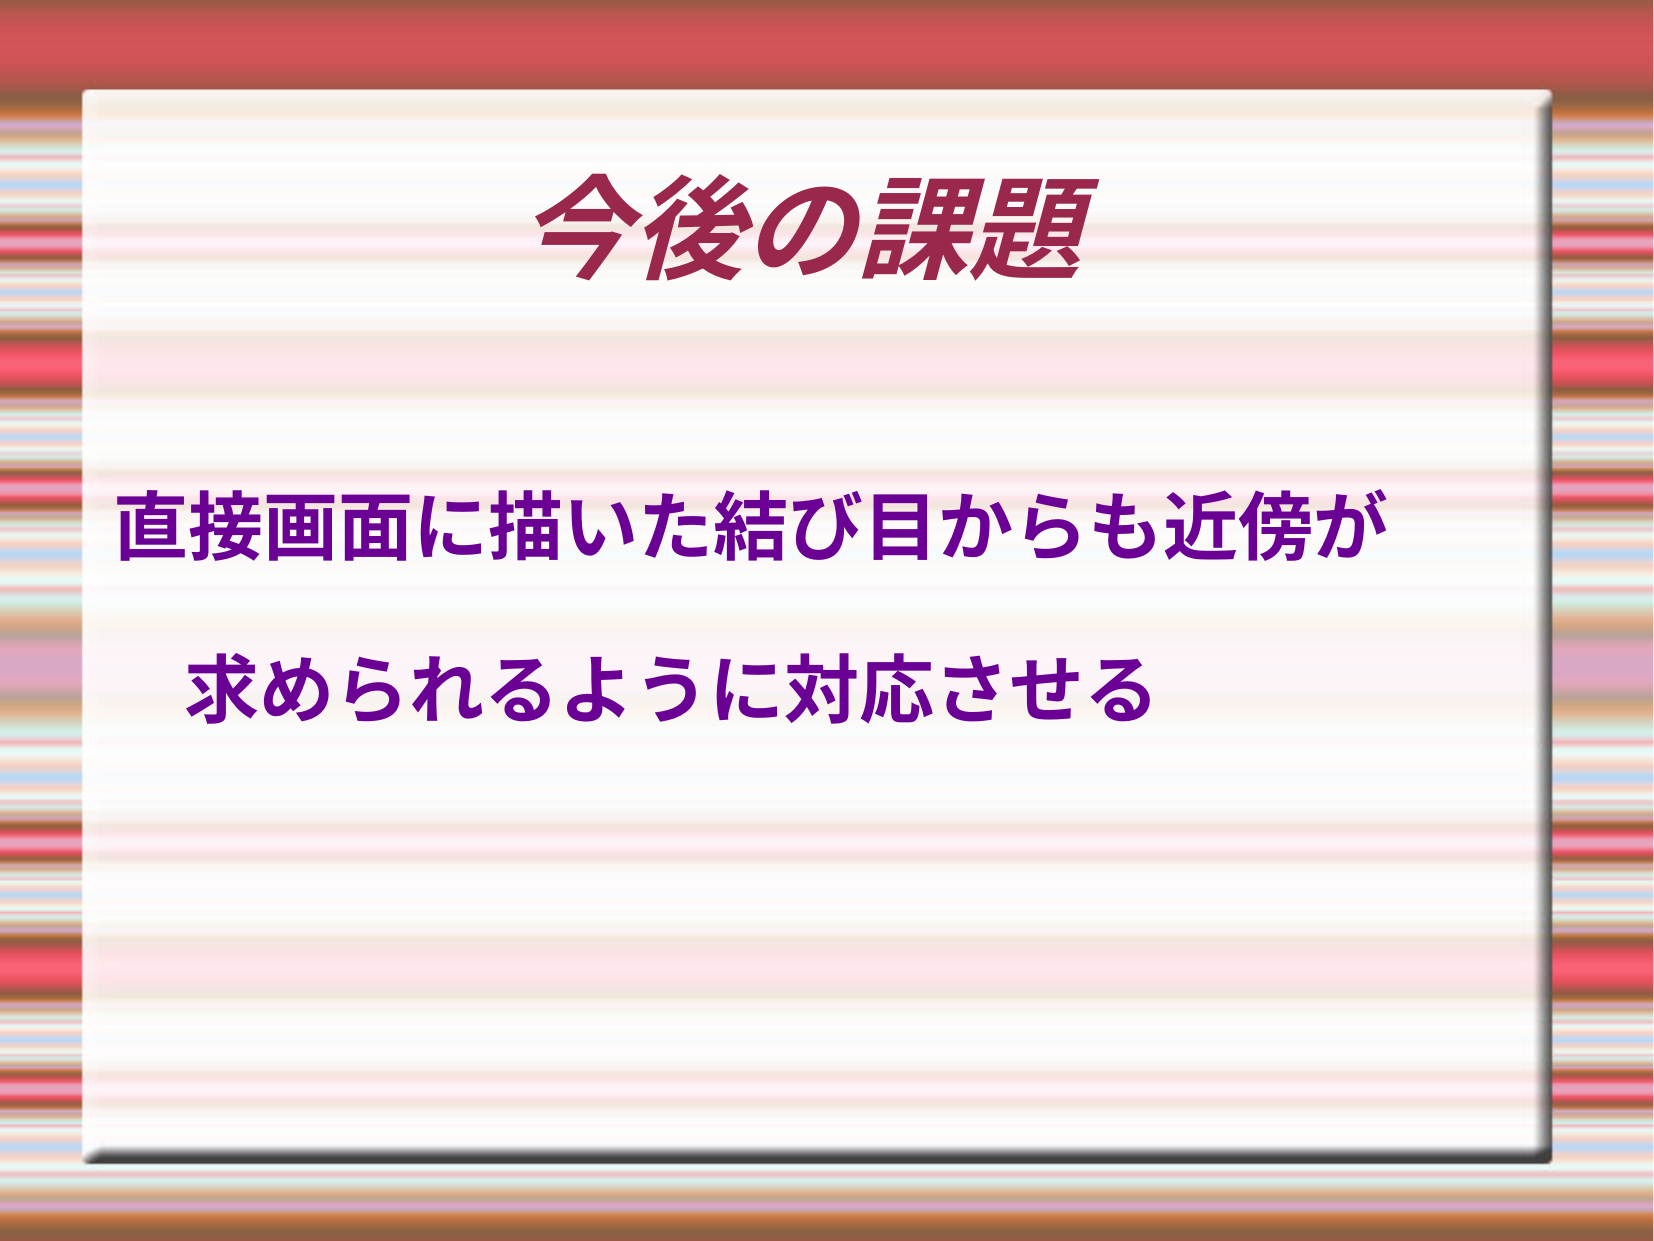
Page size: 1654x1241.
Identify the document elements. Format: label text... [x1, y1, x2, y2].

list [72, 320, 1561, 1139]
picture [0, 0, 1654, 1241]
list 直接画面に描いた結び目からも近傍が求められるように対応させる [101, 413, 1447, 827]
title 今後の課題 [93, 117, 1506, 320]
